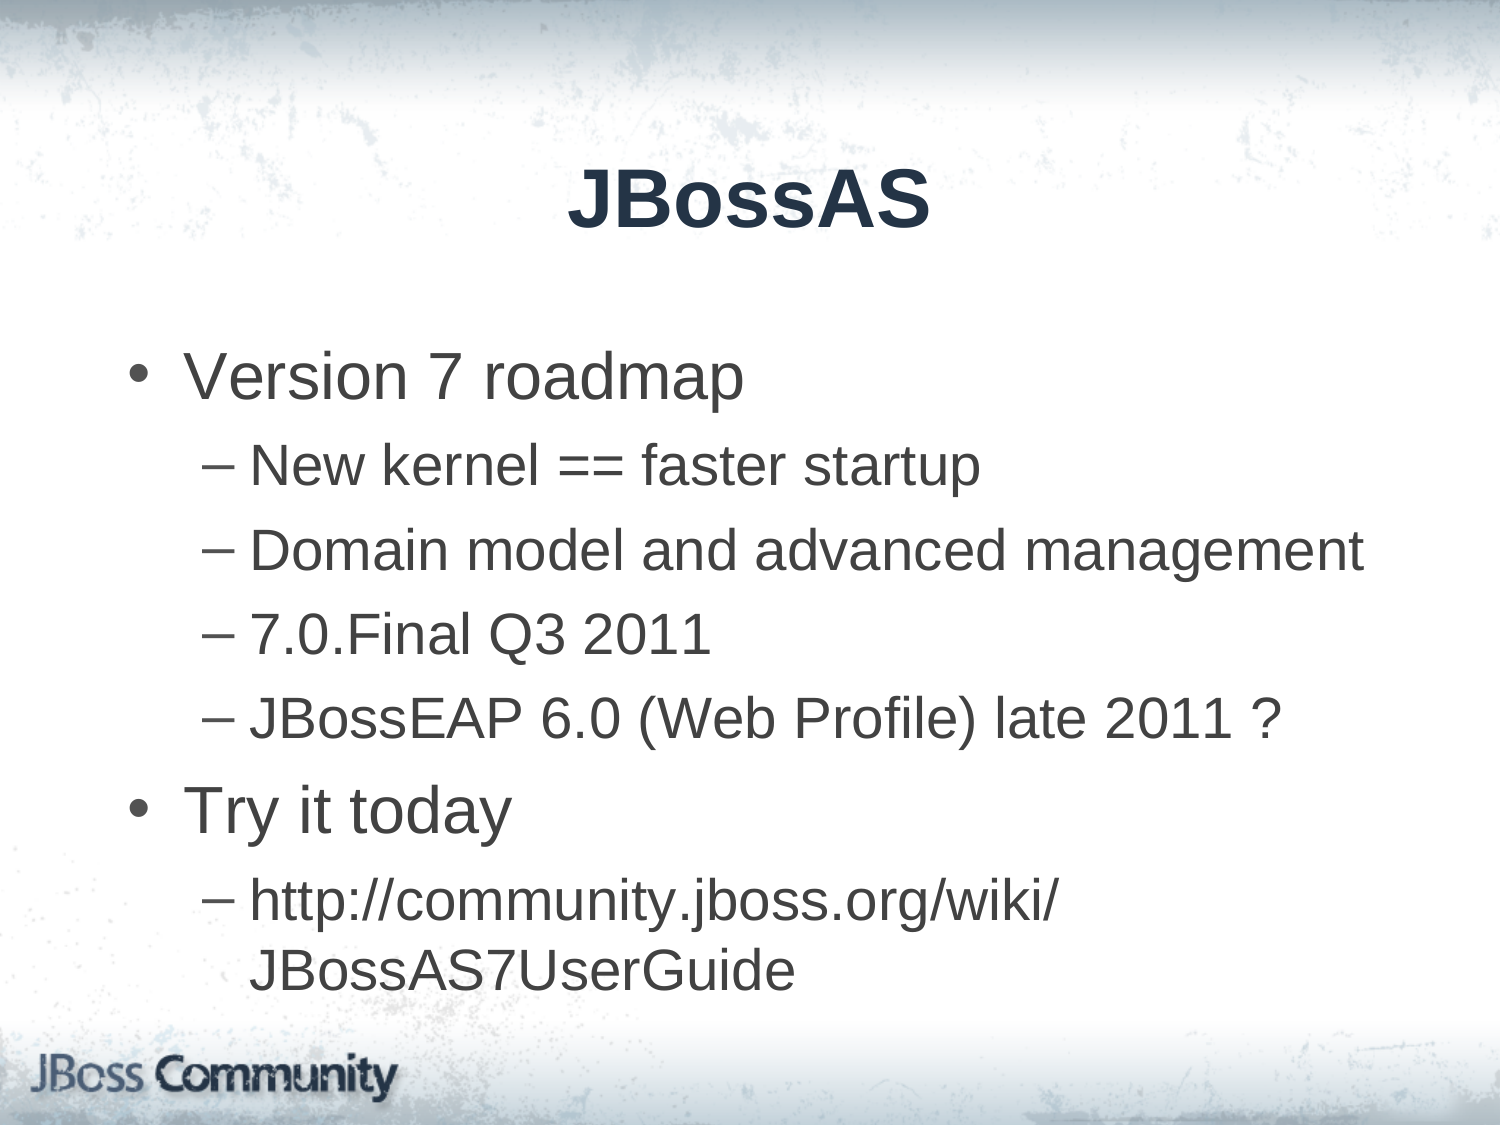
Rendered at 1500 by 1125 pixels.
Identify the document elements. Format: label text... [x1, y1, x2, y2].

title JBossAS [112, 68, 1388, 320]
picture [0, 0, 1500, 1125]
list Version 7 roadmap New kernel == faster startup Domain model and advanced management 7.0.Final Q3 2011 JBossEAP 6.0 (Web Profile) late 2011 ? Try it today http://community.jboss.org/wiki/JBossAS7UserGuide [112, 324, 1388, 1010]
